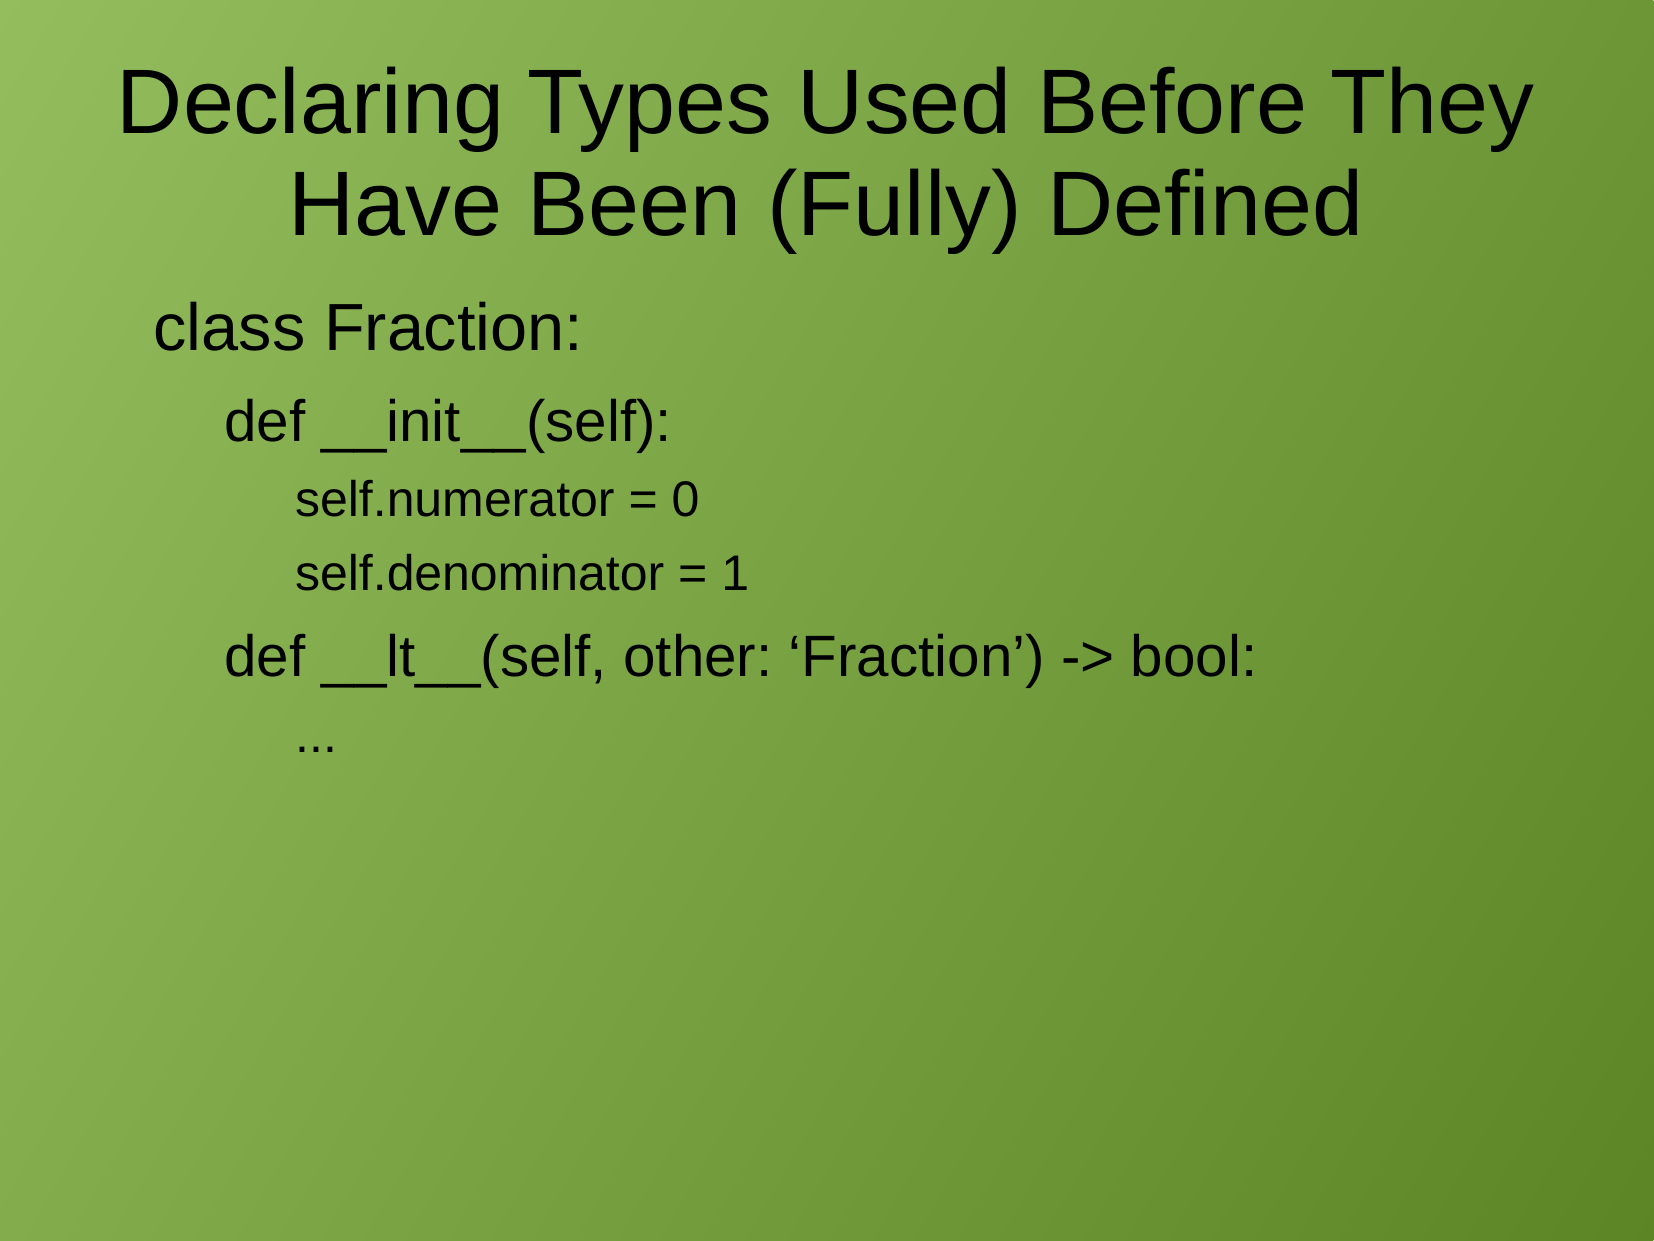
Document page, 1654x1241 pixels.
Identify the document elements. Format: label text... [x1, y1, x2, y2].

title Declaring Types Used Before They Have Been (Fully) Defined [82, 49, 1571, 257]
list class Fraction: def __init__(self): self.numerator = 0 self.denominator = 1 def __lt__(self, other: ‘Fraction’) -> bool: ... [82, 290, 1571, 1010]
